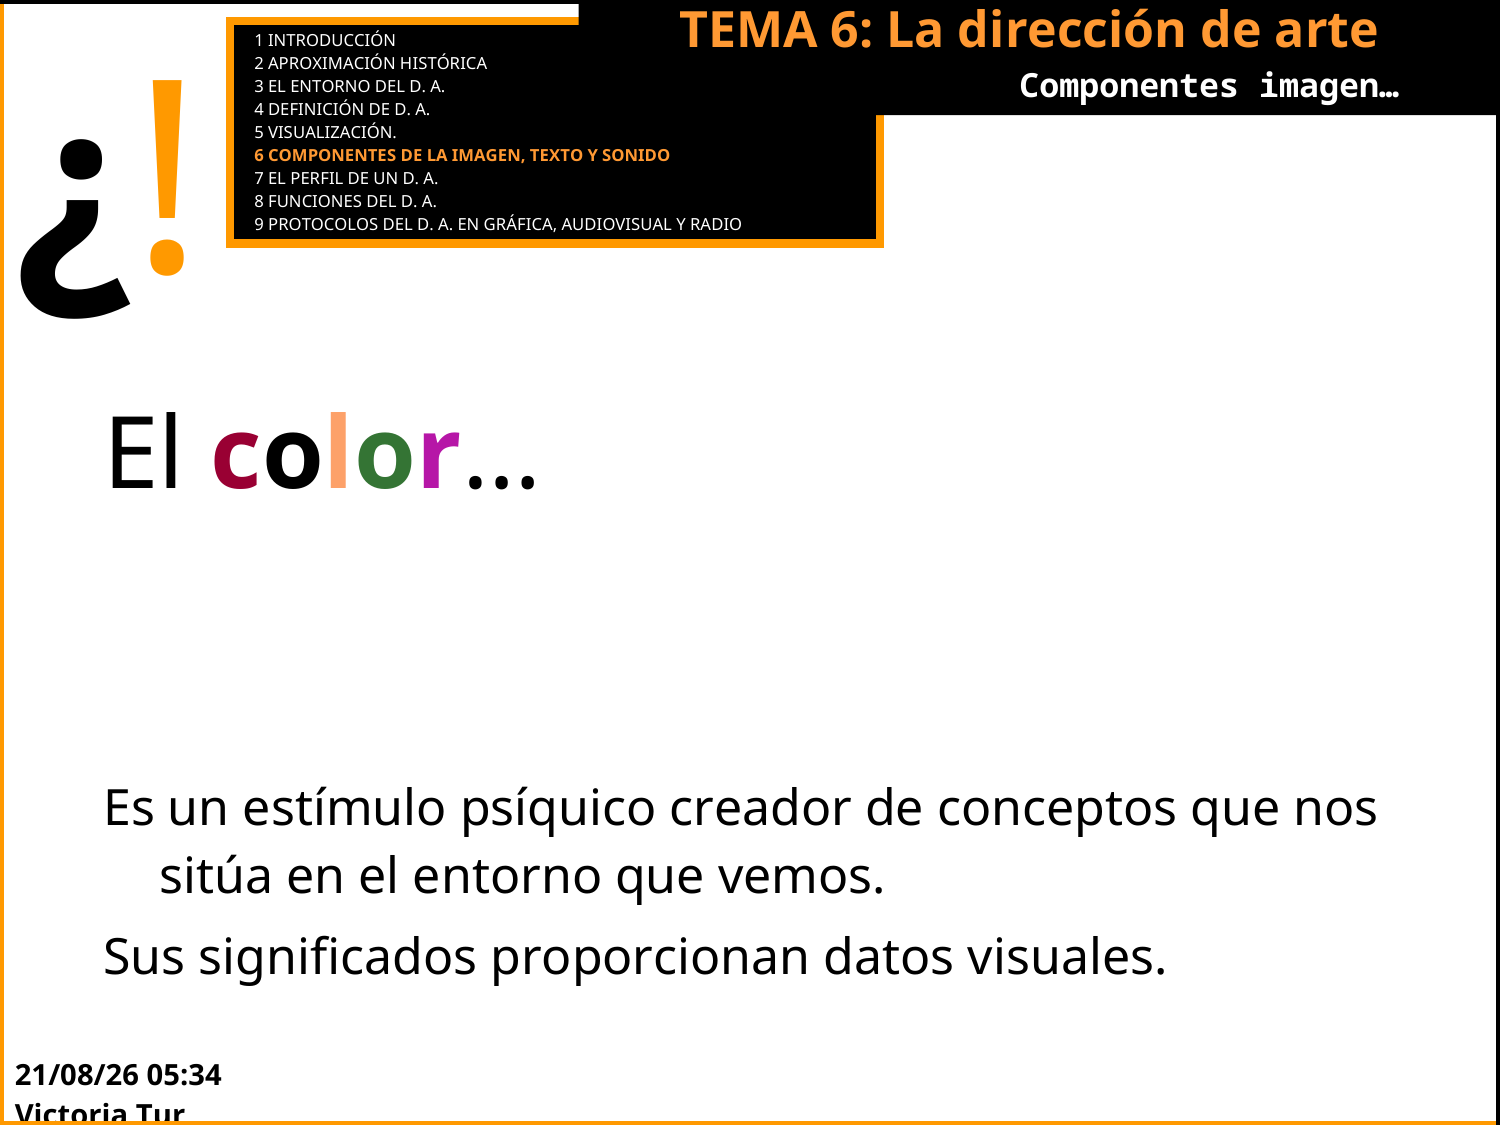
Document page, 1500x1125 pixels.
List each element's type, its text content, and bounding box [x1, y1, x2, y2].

text_box TEMA 6: La dirección de arte Componentes imagen… [578, 0, 1500, 116]
text_box 1 INTRODUCCIÓN 2 APROXIMACIÓN HISTÓRICA 3 EL ENTORNO DEL D. A. 4 DEFINICIÓN DE D. A. 5 VISUALIZACIÓN. 6 COMPONENTES DE LA IMAGEN, TEXTO Y SONIDO 7 EL PERFIL DE UN D. A. 8 FUNCIONES DEL D. A. 9 PROTOCOLOS DEL D. A. EN GRÁFICA, AUDIOVISUAL Y RADIO [230, 20, 880, 244]
list El color… Es un estímulo psíquico creador de conceptos que nos sitúa en el entorno que vemos. Sus significados proporcionan datos visuales. [88, 373, 1427, 1048]
